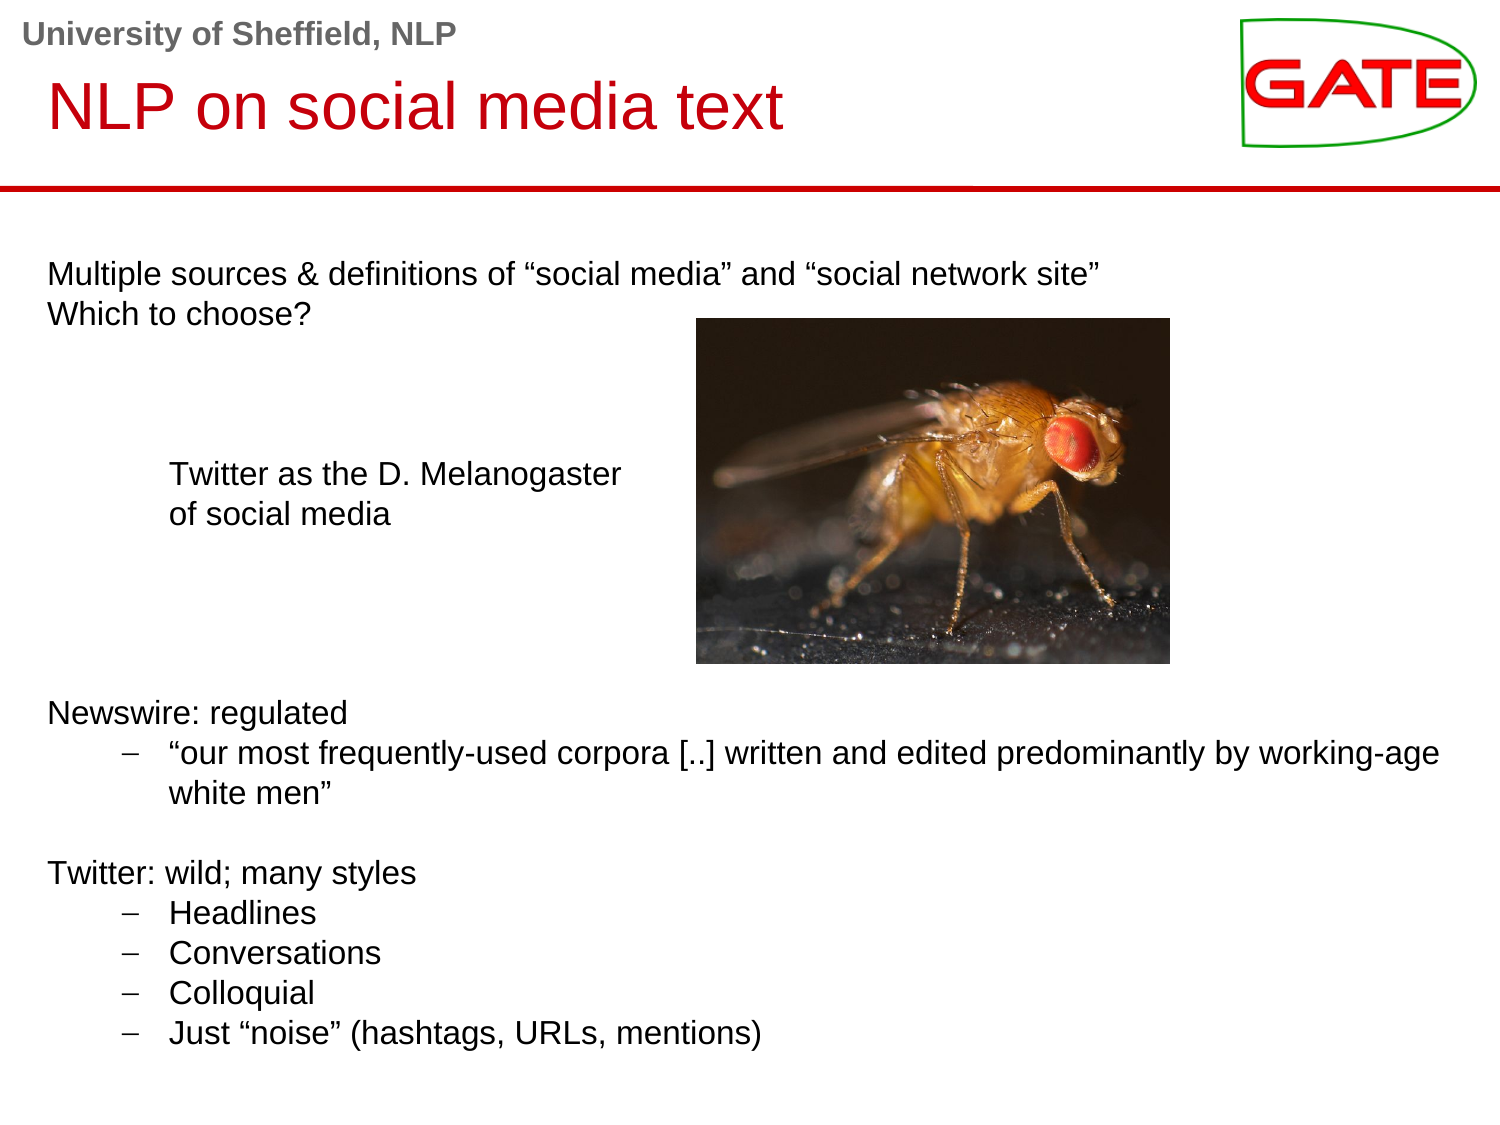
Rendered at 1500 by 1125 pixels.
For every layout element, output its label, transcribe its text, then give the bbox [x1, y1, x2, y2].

picture [696, 318, 1170, 664]
text_box NLP on social media text [47, 47, 1267, 168]
text_box Multiple sources & definitions of “social media” and “social network site” Which to choose? Twitter as the D. Melanogaster of social media Newswire: regulated “our most frequently-used corpora [..] written and edited predominantly by working-age white men” Twitter: wild; many styles Headlines Conversations Colloquial Just “noise” (hashtags, URLs, mentions) [47, 212, 1500, 1064]
picture [1240, 18, 1477, 148]
